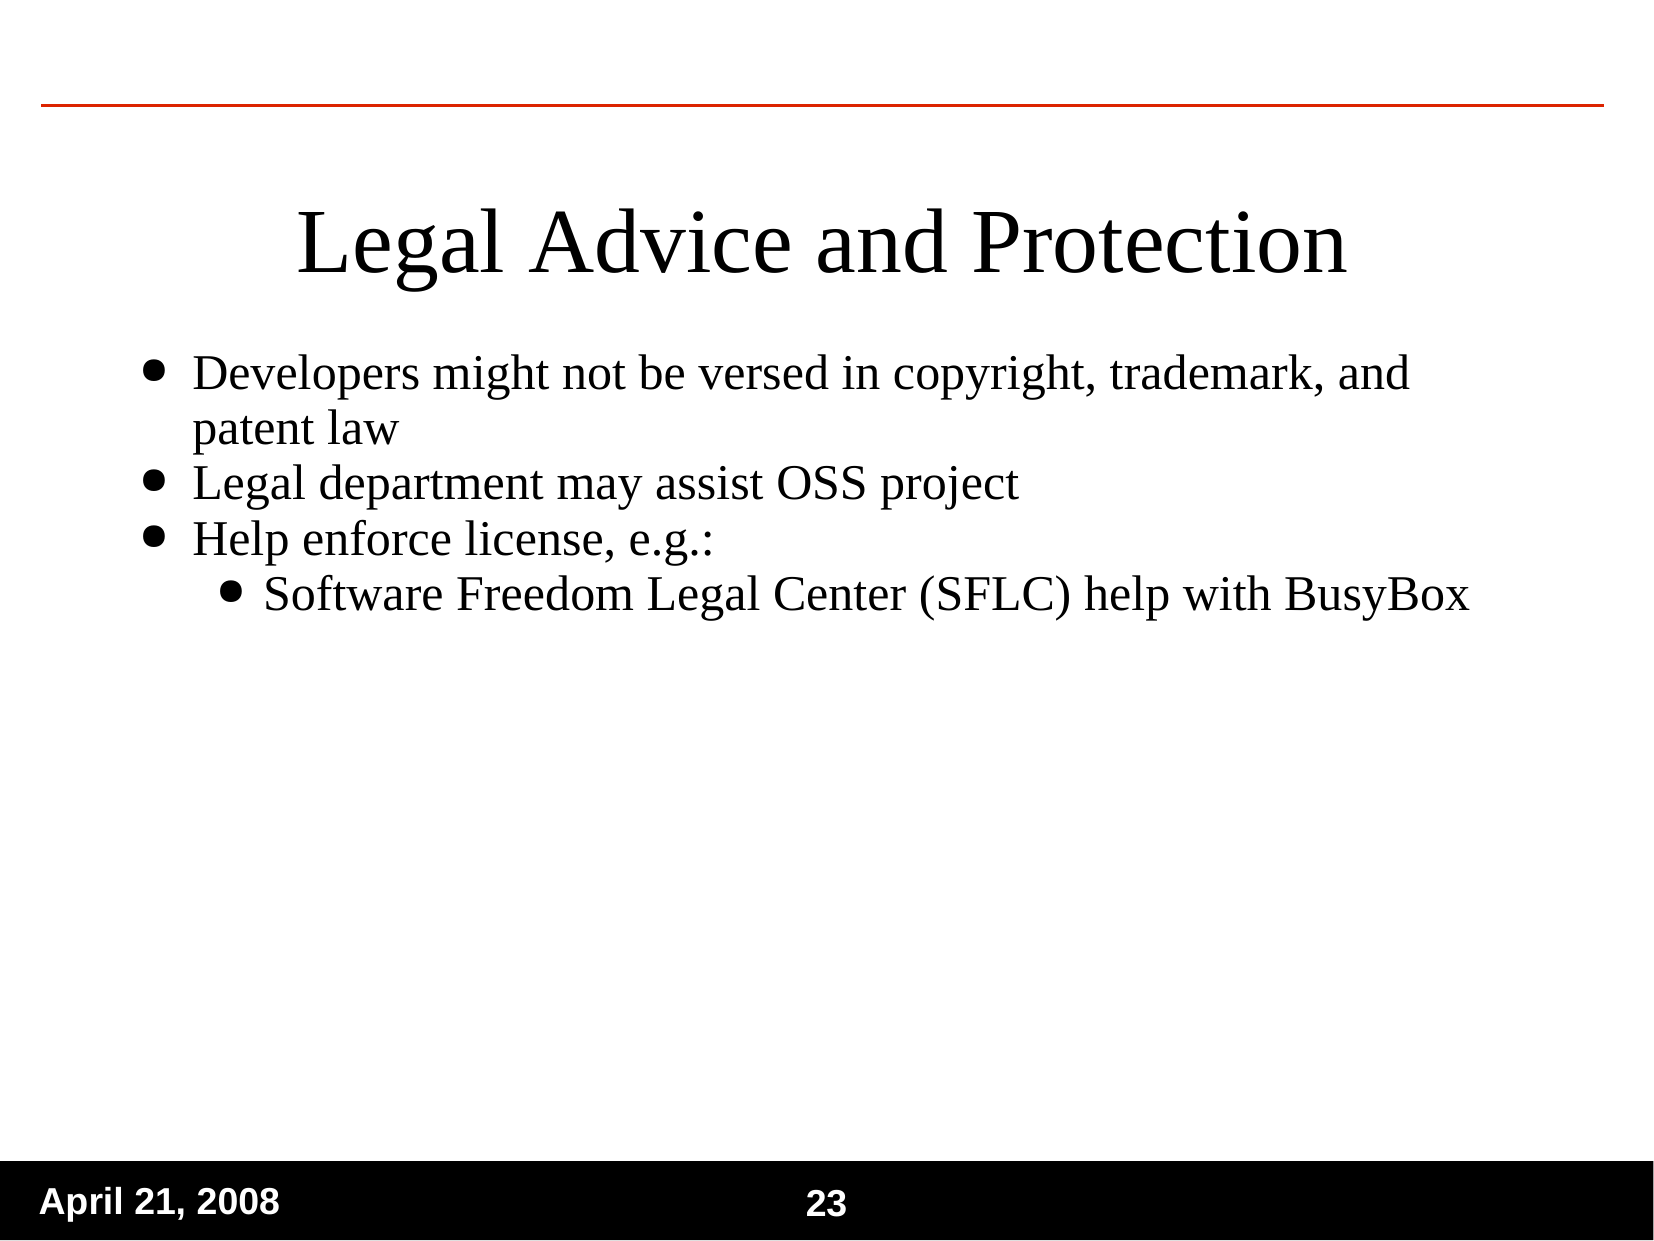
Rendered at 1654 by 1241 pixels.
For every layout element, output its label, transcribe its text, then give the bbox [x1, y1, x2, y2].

list Developers might not be versed in copyright, trademark, and patent law Legal department may assist OSS project Help enforce license, e.g.: Software Freedom Legal Center (SFLC) help with BusyBox [121, 344, 1534, 1127]
title Legal Advice and Protection [117, 137, 1530, 346]
